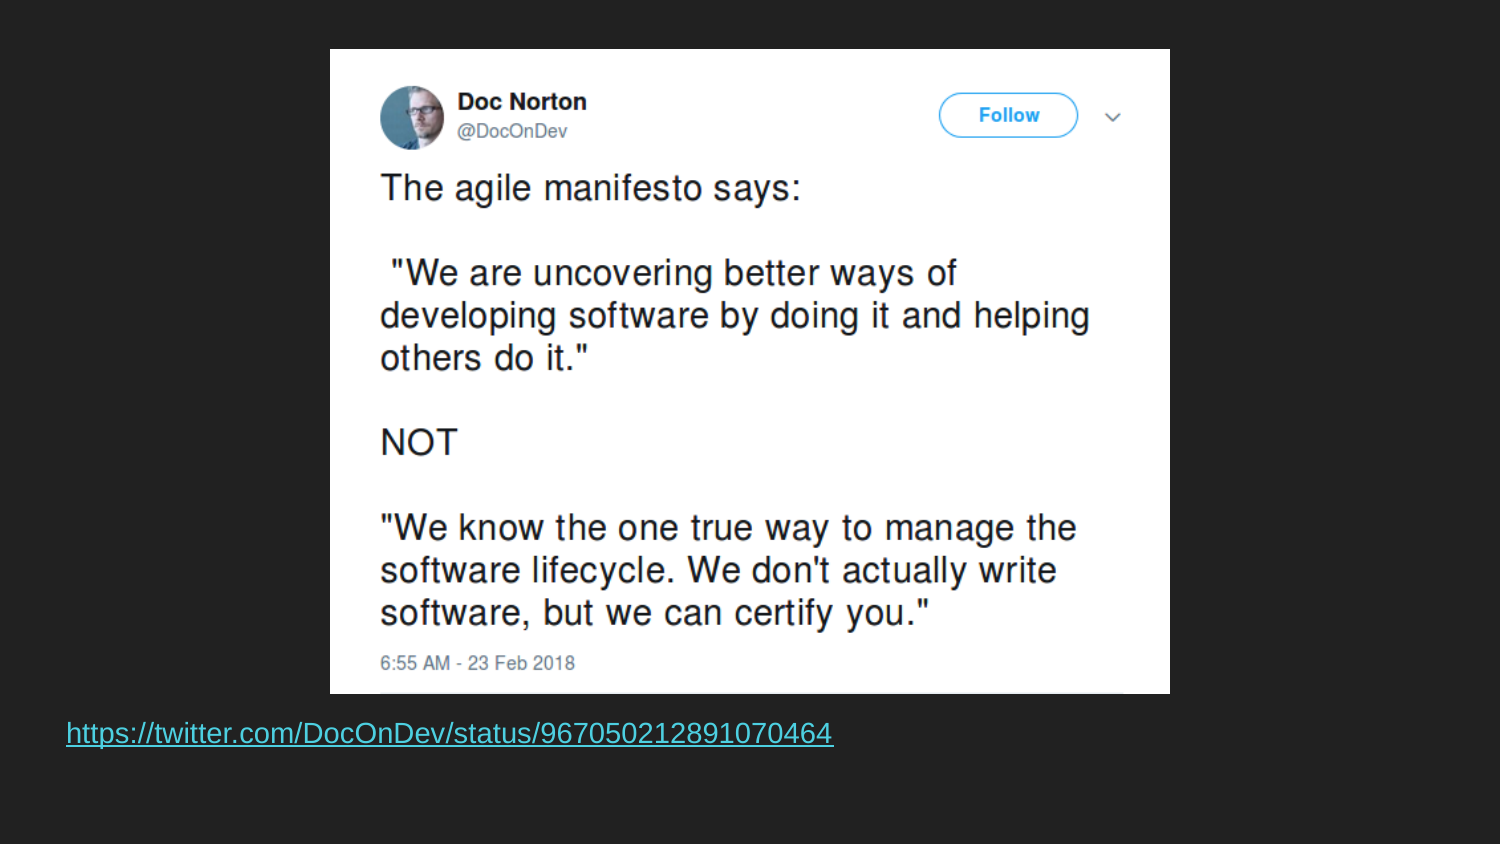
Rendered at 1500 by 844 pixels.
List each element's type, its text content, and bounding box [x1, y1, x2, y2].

list https://twitter.com/DocOnDev/status/967050212891070464 [51, 694, 1036, 794]
picture [330, 49, 1170, 694]
